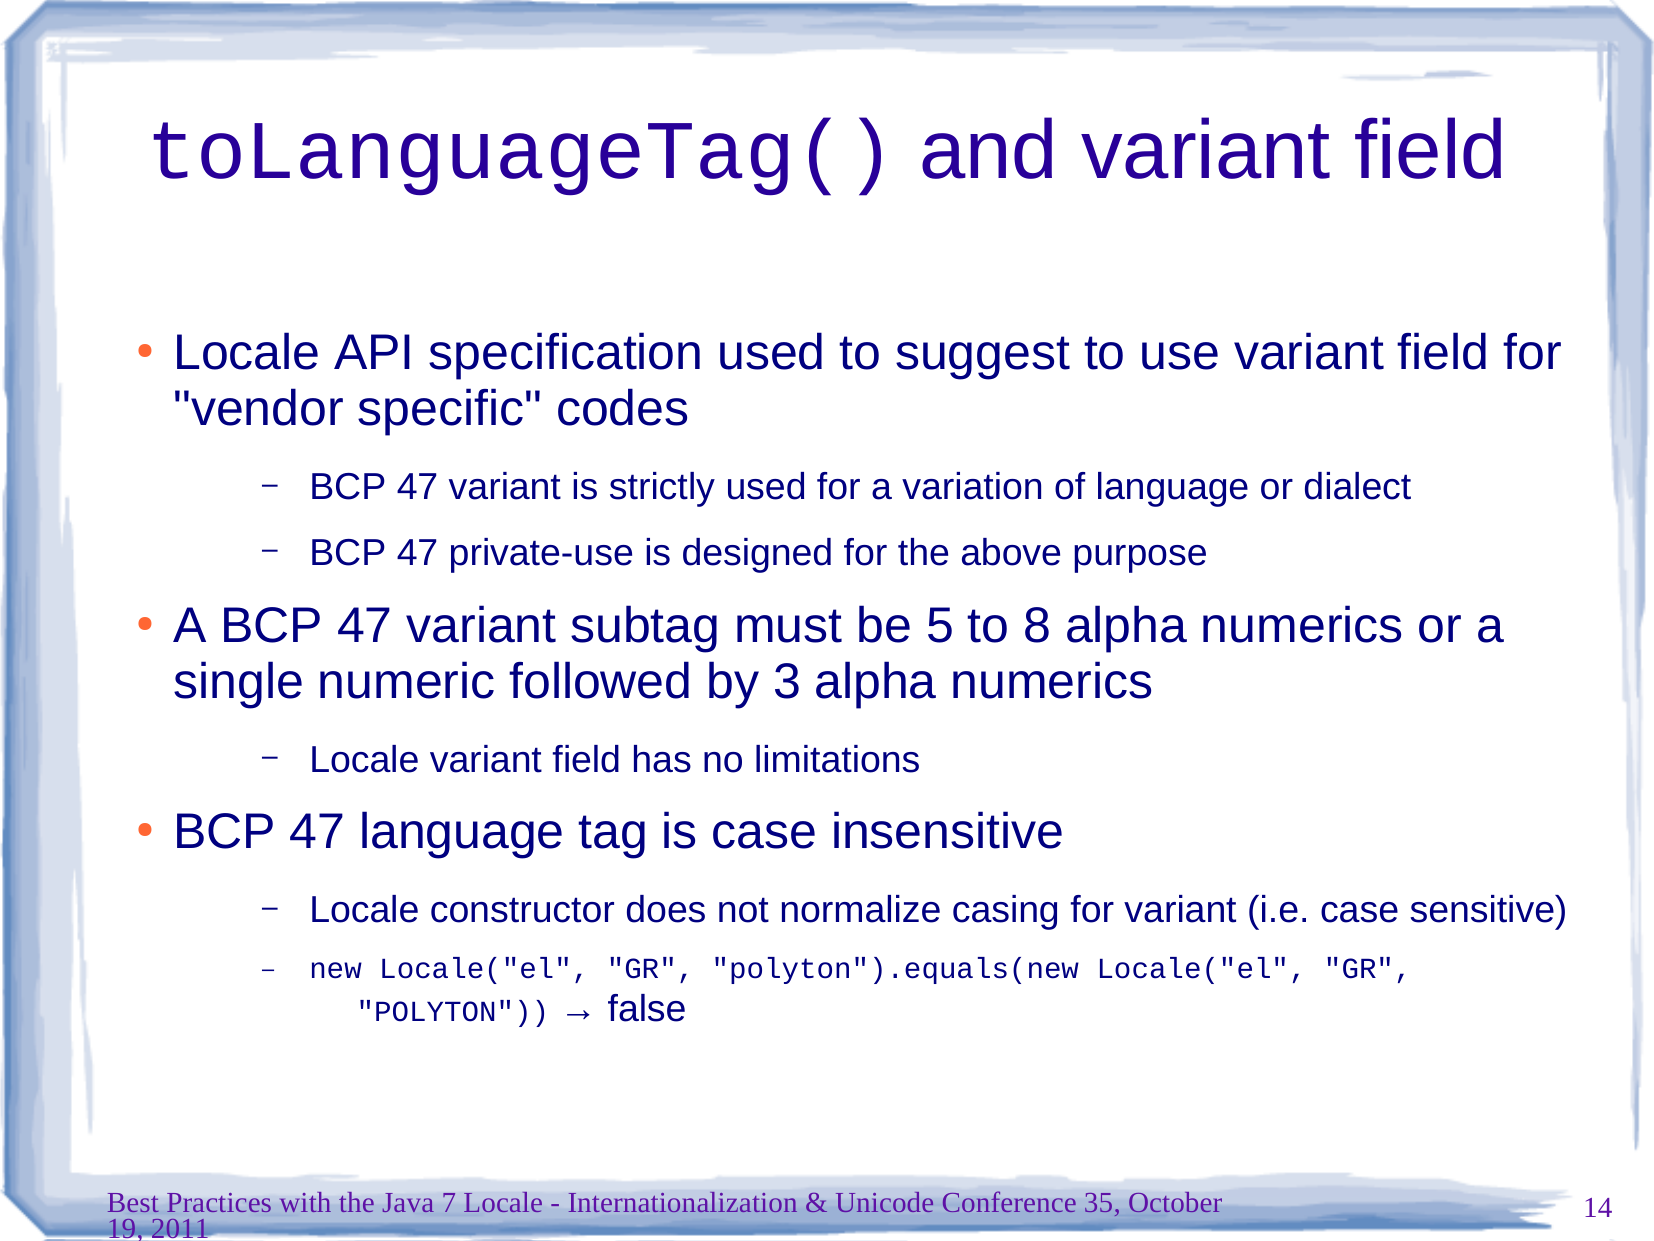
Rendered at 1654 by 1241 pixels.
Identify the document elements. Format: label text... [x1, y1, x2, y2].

title toLanguageTag() and variant field [82, 49, 1571, 257]
picture [0, 0, 1654, 1241]
list Locale API specification used to suggest to use variant field for "vendor specific" codes BCP 47 variant is strictly used for a variation of language or dialect BCP 47 private-use is designed for the above purpose A BCP 47 variant subtag must be 5 to 8 alpha numerics or a single numeric followed by 3 alpha numerics Locale variant field has no limitations BCP 47 language tag is case insensitive Locale constructor does not normalize casing for variant (i.e. case sensitive) new Locale("el", "GR", "polyton").equals(new Locale("el", "GR", "POLYTON")) → false [118, 324, 1571, 1144]
